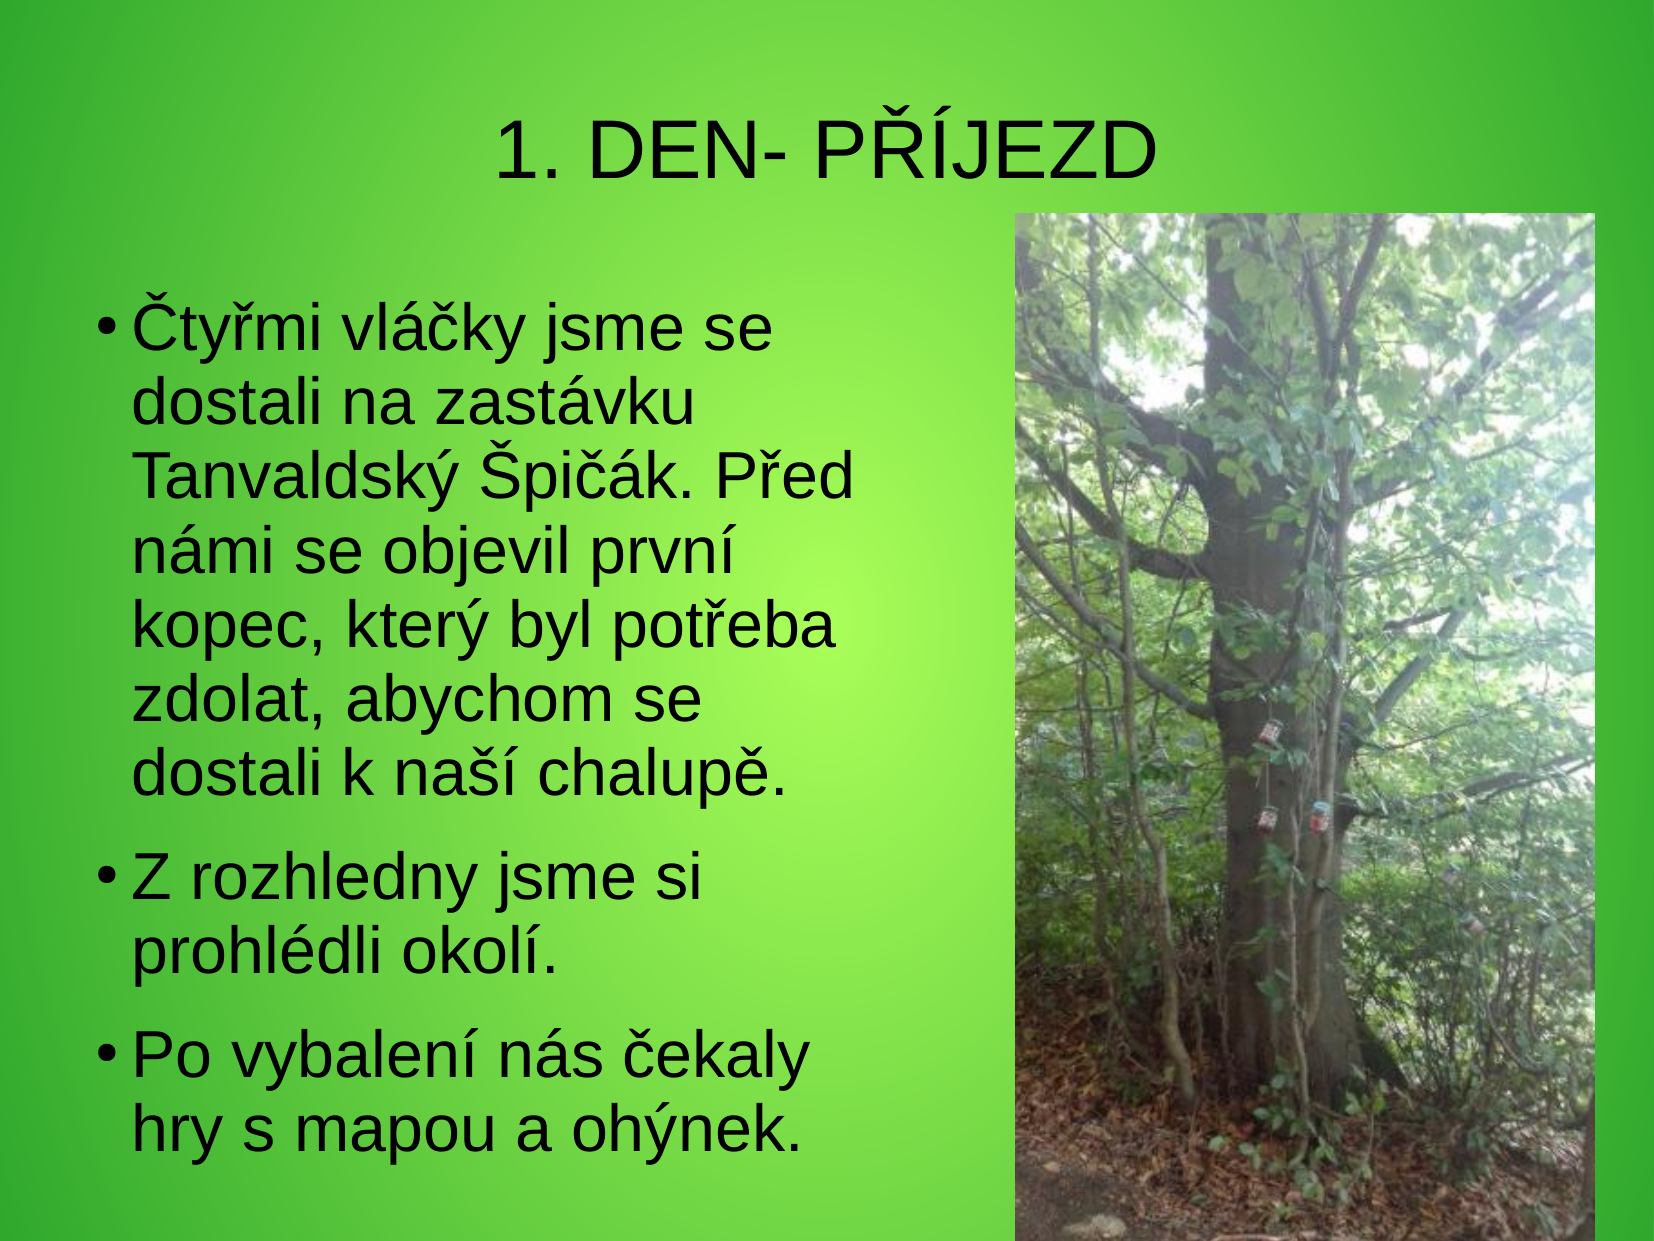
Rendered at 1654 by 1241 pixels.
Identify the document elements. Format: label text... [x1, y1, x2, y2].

picture [1015, 213, 1595, 1241]
title 1. DEN- PŘÍJEZD [82, 47, 1571, 252]
list Čtyřmi vláčky jsme se dostali na zastávku Tanvaldský Špičák. Před námi se objevil první kopec, který byl potřeba zdolat, abychom se dostali k naší chalupě. Z rozhledny jsme si prohlédli okolí. Po vybalení nás čekaly hry s mapou a ohýnek. [82, 290, 863, 1205]
